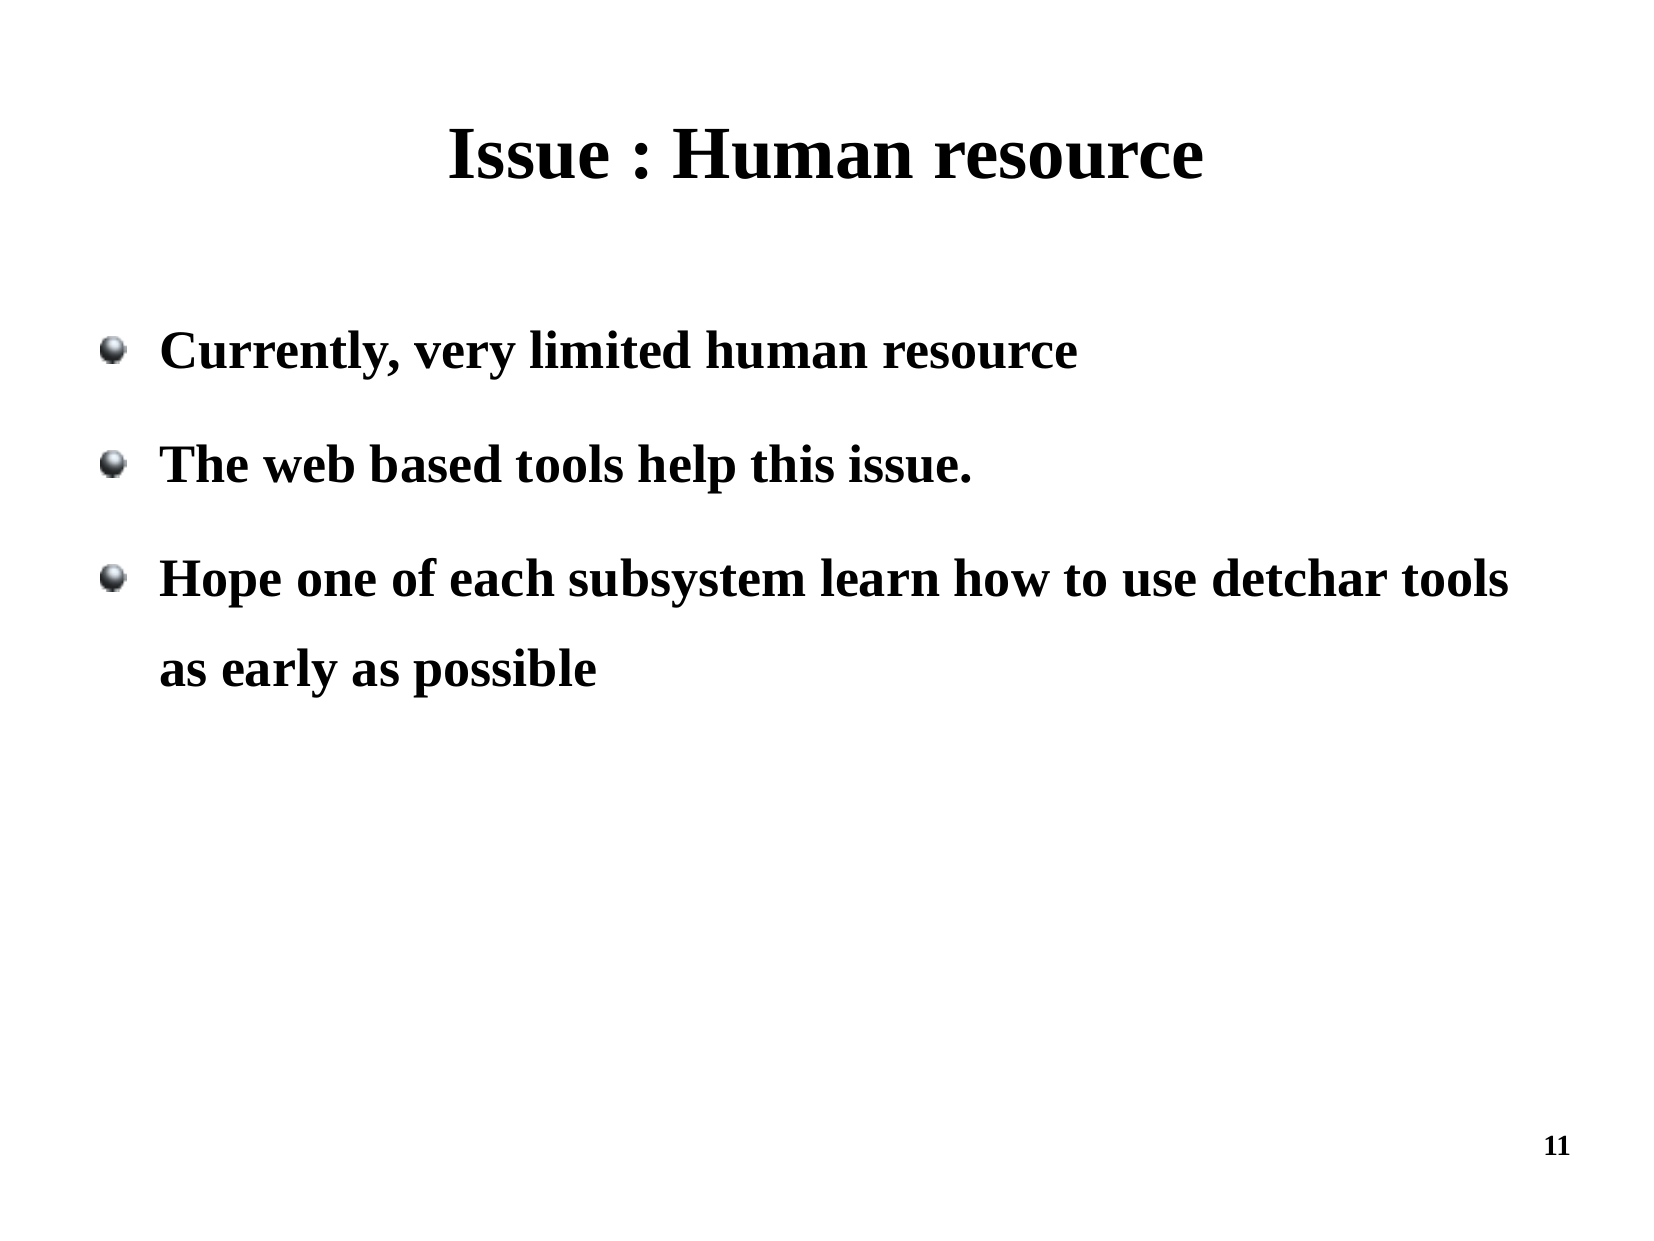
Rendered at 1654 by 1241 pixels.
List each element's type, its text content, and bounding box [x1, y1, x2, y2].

list Currently, very limited human resource The web based tools help this issue. Hope one of each subsystem learn how to use detchar tools as early as possible [82, 290, 1571, 1010]
title Issue : Human resource [82, 49, 1571, 257]
